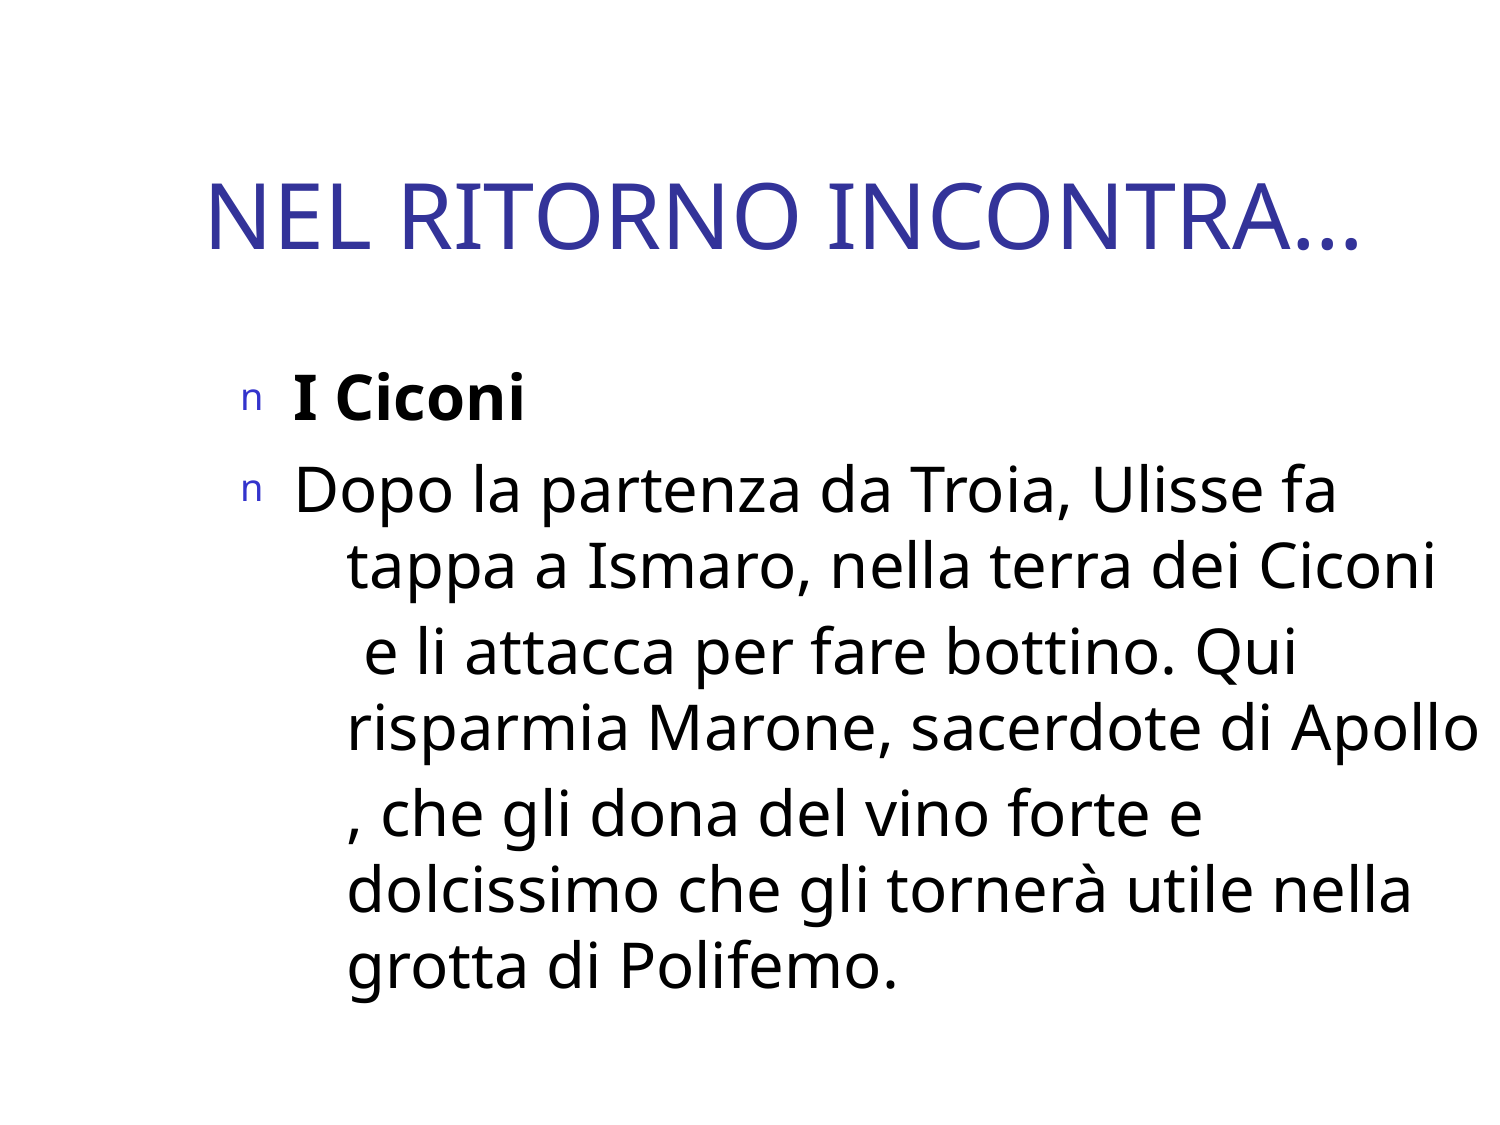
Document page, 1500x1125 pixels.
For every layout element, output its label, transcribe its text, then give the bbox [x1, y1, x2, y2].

list I Ciconi Dopo la partenza da Troia, Ulisse fa tappa a Ismaro, nella terra dei Ciconi e li attacca per fare bottino. Qui risparmia Marone, sacerdote di Apollo, che gli dona del vino forte e dolcissimo che gli tornerà utile nella grotta di Polifemo. [225, 350, 1500, 1026]
title NEL RITORNO INCONTRA… [188, 35, 1468, 275]
